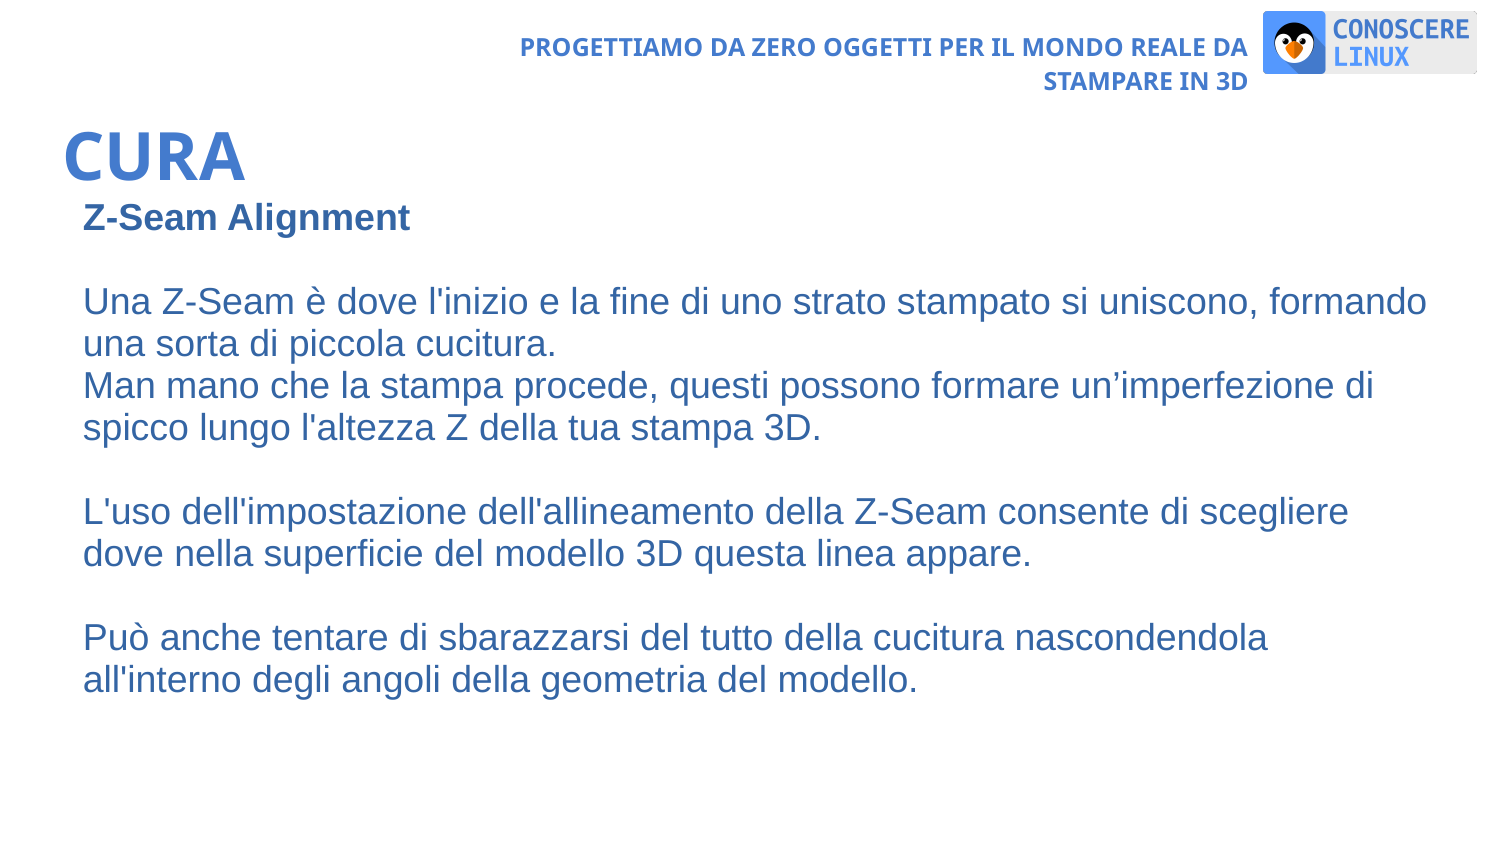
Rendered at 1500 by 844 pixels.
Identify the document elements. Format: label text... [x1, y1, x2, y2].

text_box Z-Seam Alignment Una Z-Seam è dove l'inizio e la fine di uno strato stampato si uniscono, formando una sorta di piccola cucitura. Man mano che la stampa procede, questi possono formare un’imperfezione di spicco lungo l'altezza Z della tua stampa 3D. L'uso dell'impostazione dell'allineamento della Z-Seam consente di scegliere dove nella superficie del modello 3D questa linea appare. Può anche tentare di sbarazzarsi del tutto della cucitura nascondendola all'interno degli angoli della geometria del modello. [68, 188, 1452, 732]
text_box CURA [47, 102, 1276, 189]
picture [1263, 11, 1477, 74]
text_box PROGETTIAMO DA ZERO OGGETTI PER IL MONDO REALE DA STAMPARE IN 3D [437, 21, 1264, 91]
